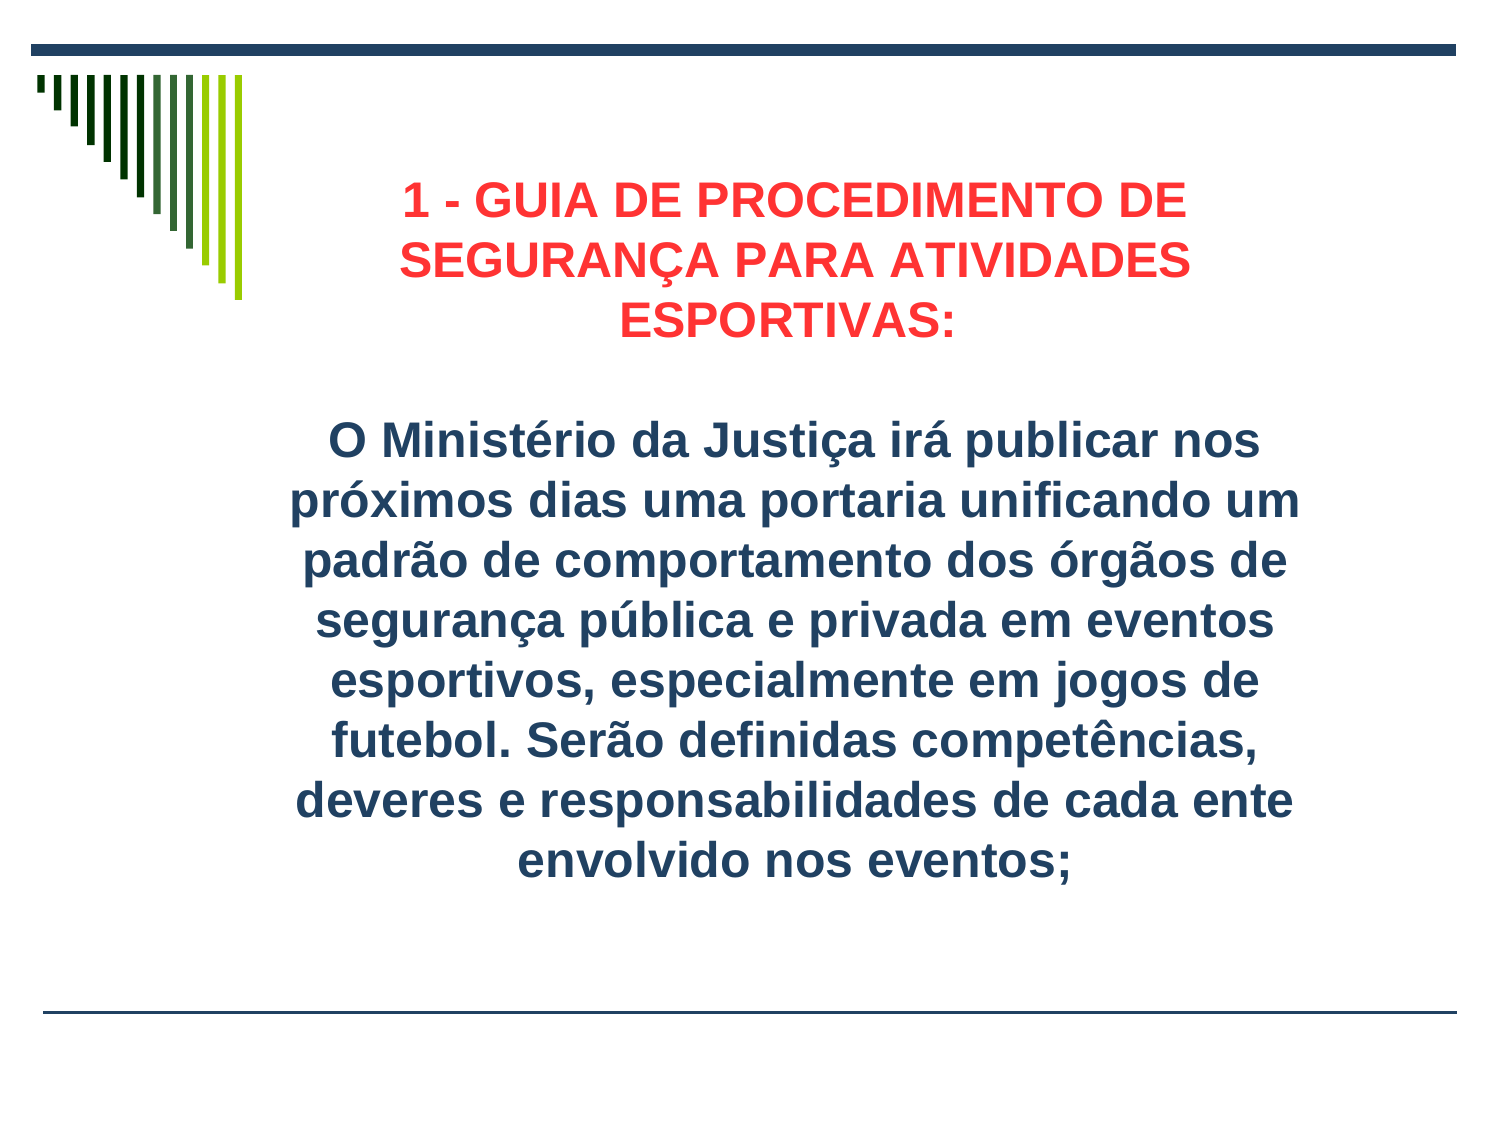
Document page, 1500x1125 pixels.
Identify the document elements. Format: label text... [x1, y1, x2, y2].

title 1 - GUIA DE PROCEDIMENTO DE SEGURANÇA PARA ATIVIDADES ESPORTIVAS: O Ministério da Justiça irá publicar nos próximos dias uma portaria unificando um padrão de comportamento dos órgãos de segurança pública e privada em eventos esportivos, especialmente em jogos de futebol. Serão definidas competências, deveres e responsabilidades de cada ente envolvido nos eventos; [274, 75, 1425, 981]
